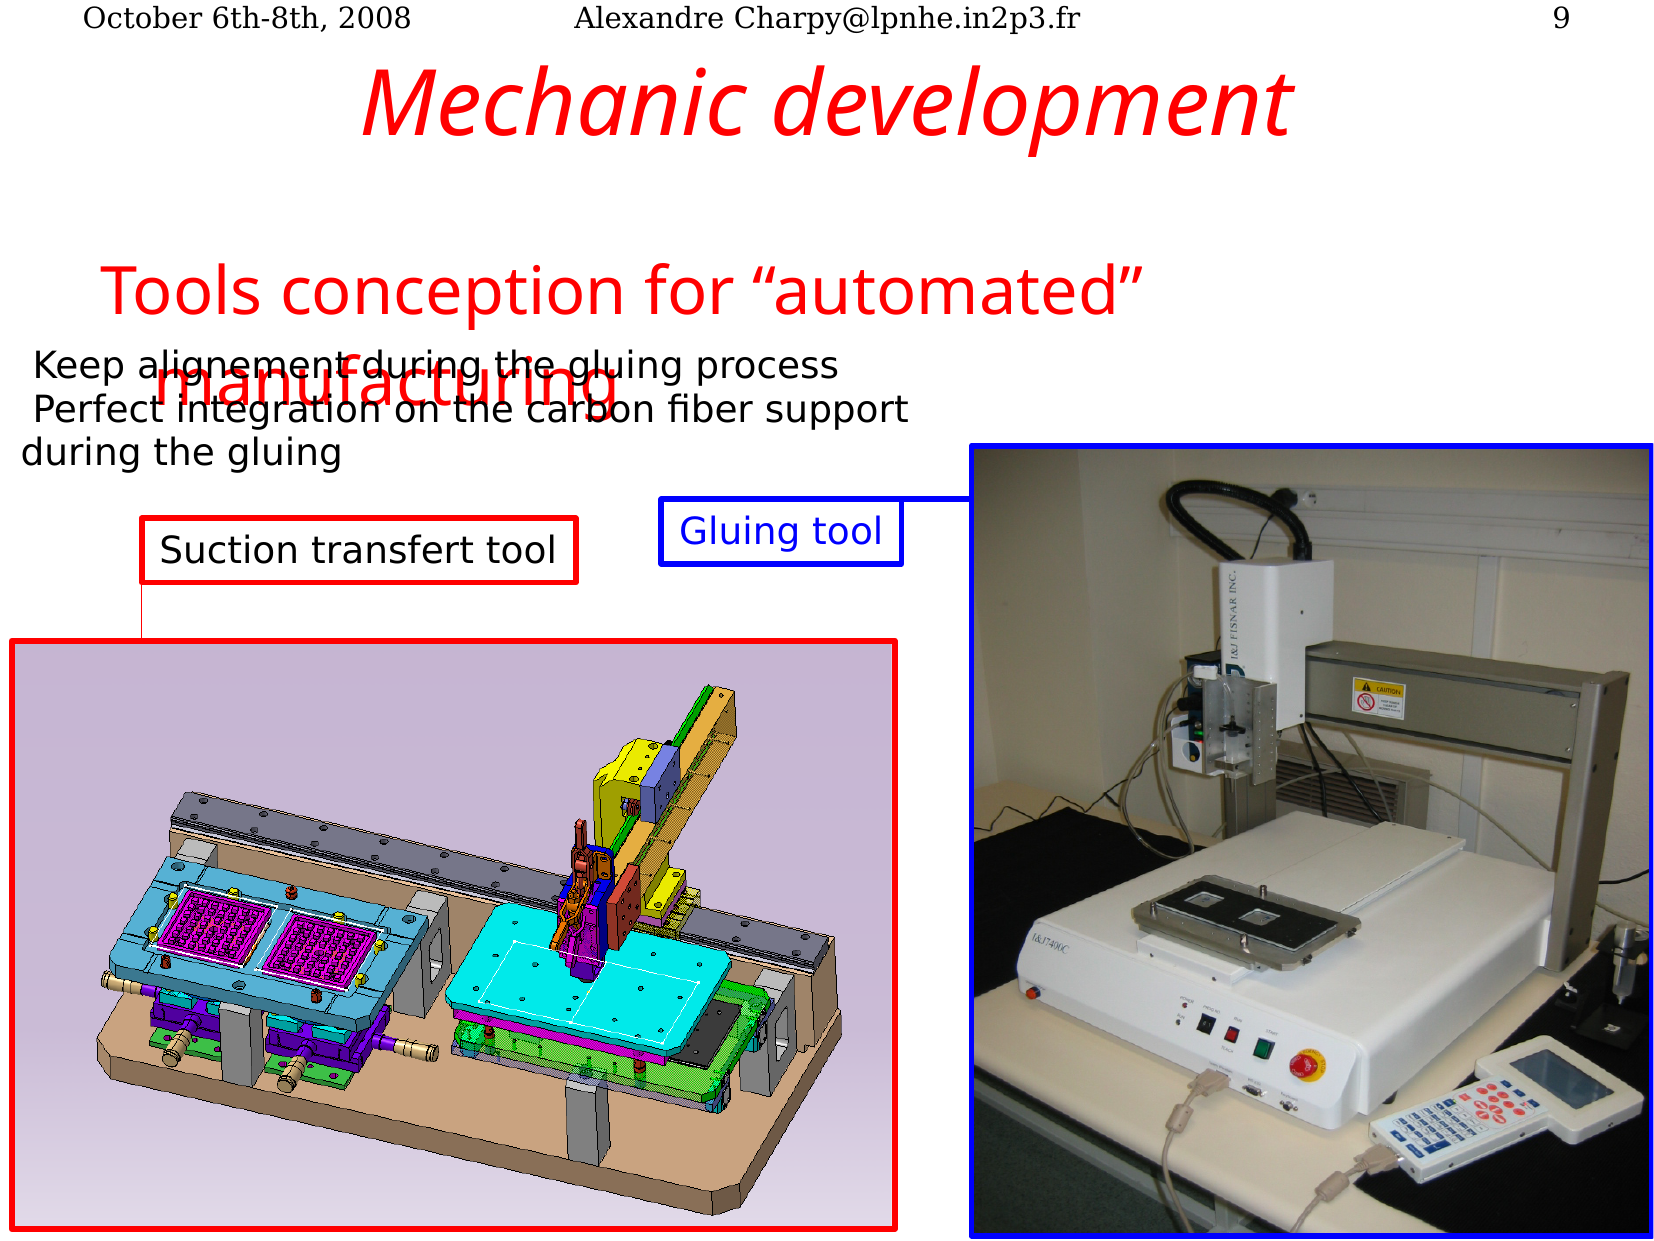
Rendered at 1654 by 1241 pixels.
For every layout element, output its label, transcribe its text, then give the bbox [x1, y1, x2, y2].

text_box Suction transfert tool [141, 518, 568, 583]
title Mechanic development [82, 3, 1571, 196]
text_box Gluing tool [661, 499, 898, 564]
picture [14, 643, 892, 1227]
list Tools conception for “automated” manufacturing [82, 242, 1571, 337]
picture [974, 448, 1650, 1233]
text_box Keep alignement during the gluing process Perfect integration on the carbon fiber support during the gluing [5, 336, 945, 483]
